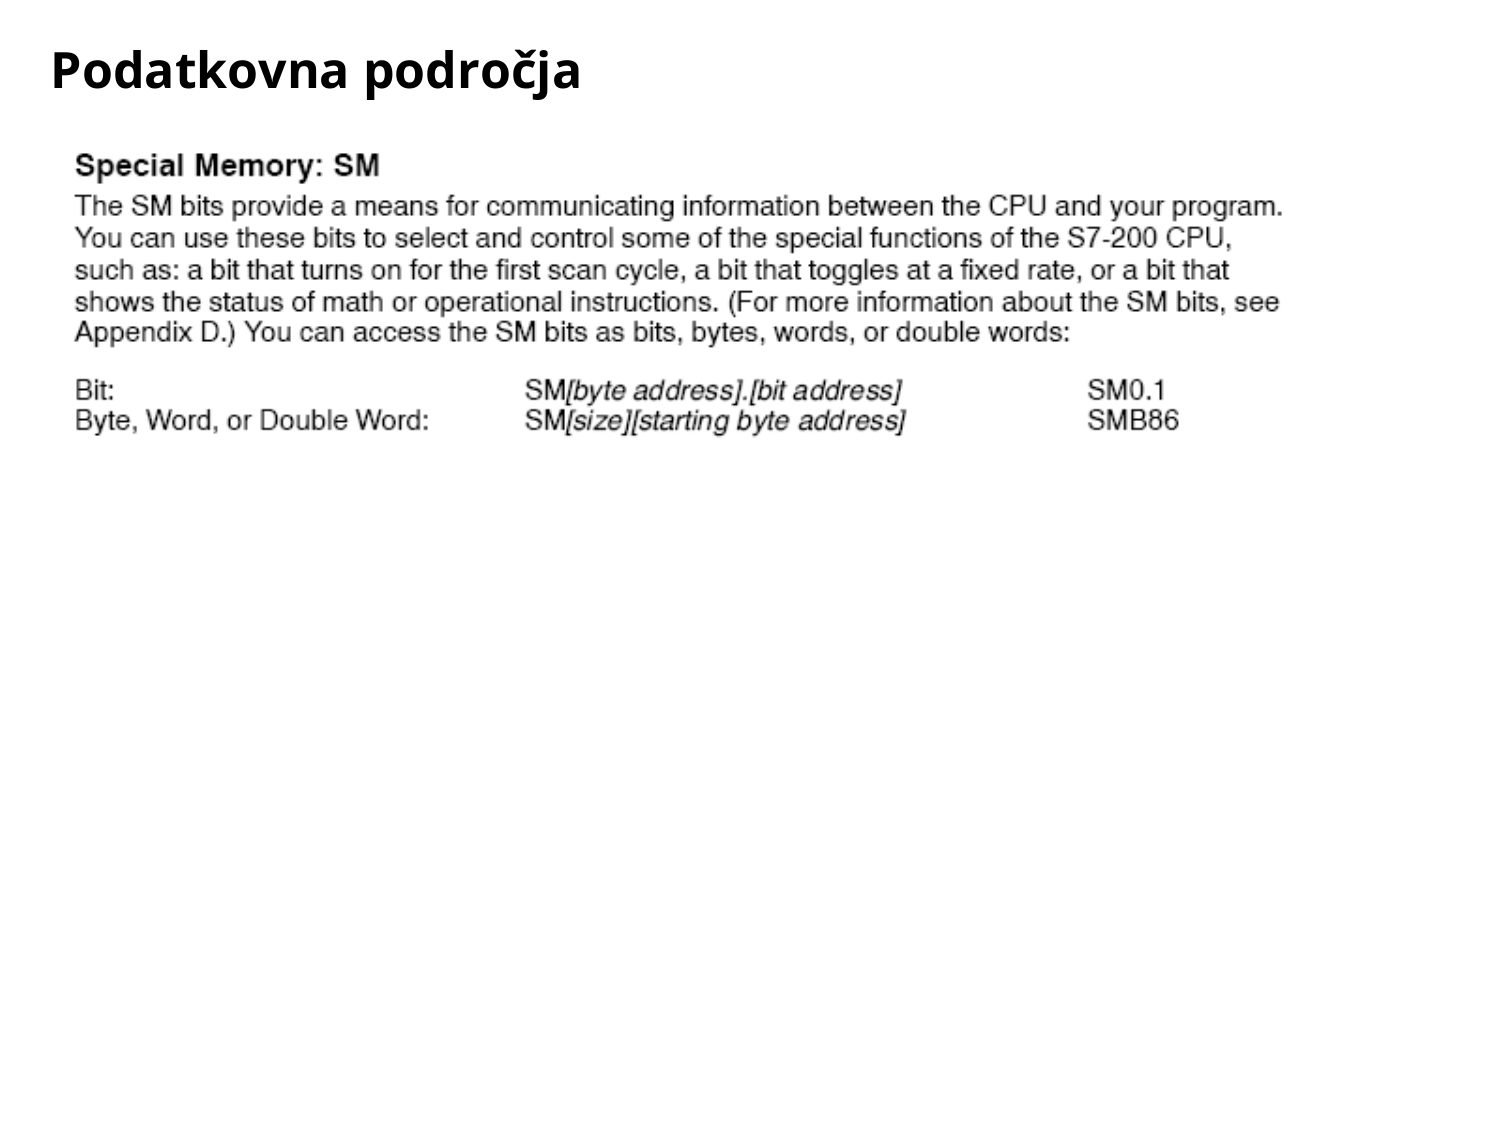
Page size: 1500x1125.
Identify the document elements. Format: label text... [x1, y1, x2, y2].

picture [62, 137, 1297, 451]
text_box Podatkovna področja [35, 30, 598, 106]
